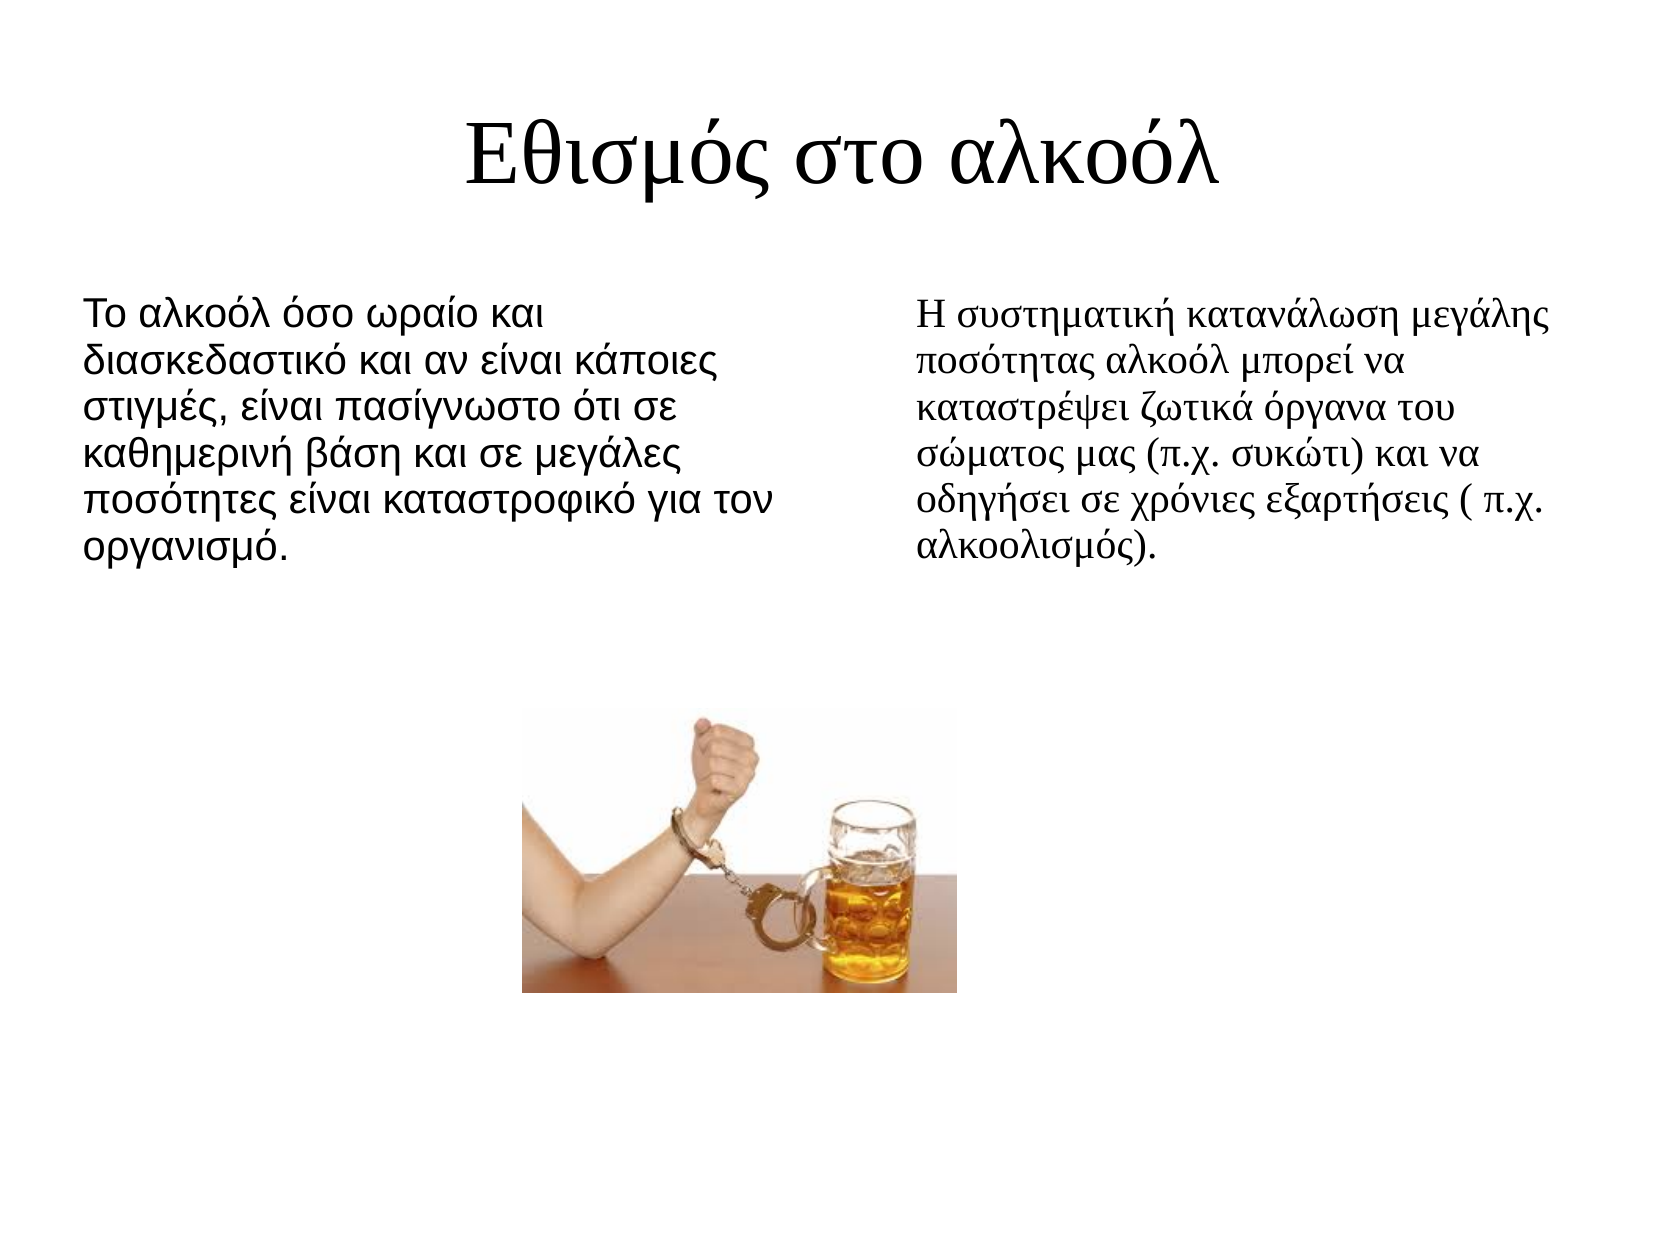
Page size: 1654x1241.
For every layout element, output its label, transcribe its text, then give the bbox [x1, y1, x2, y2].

list Το αλκοόλ όσο ωραίο και διασκεδαστικό και αν είναι κάποιες στιγμές, είναι πασίγνωστο ότι σε καθημερινή βάση και σε μεγάλες ποσότητες είναι καταστροφικό για τον οργανισμό. [82, 290, 809, 1010]
list Η συστηματική κατανάλωση μεγάλης ποσότητας αλκοόλ μπορεί να καταστρέψει ζωτικά όργανα του σώματος μας (π.χ. συκώτι) και να οδηγήσει σε χρόνιες εξαρτήσεις ( π.χ. αλκοολισμός). [845, 290, 1572, 1010]
title Εθισμός στο αλκοόλ [82, 49, 1571, 257]
picture [522, 708, 957, 993]
